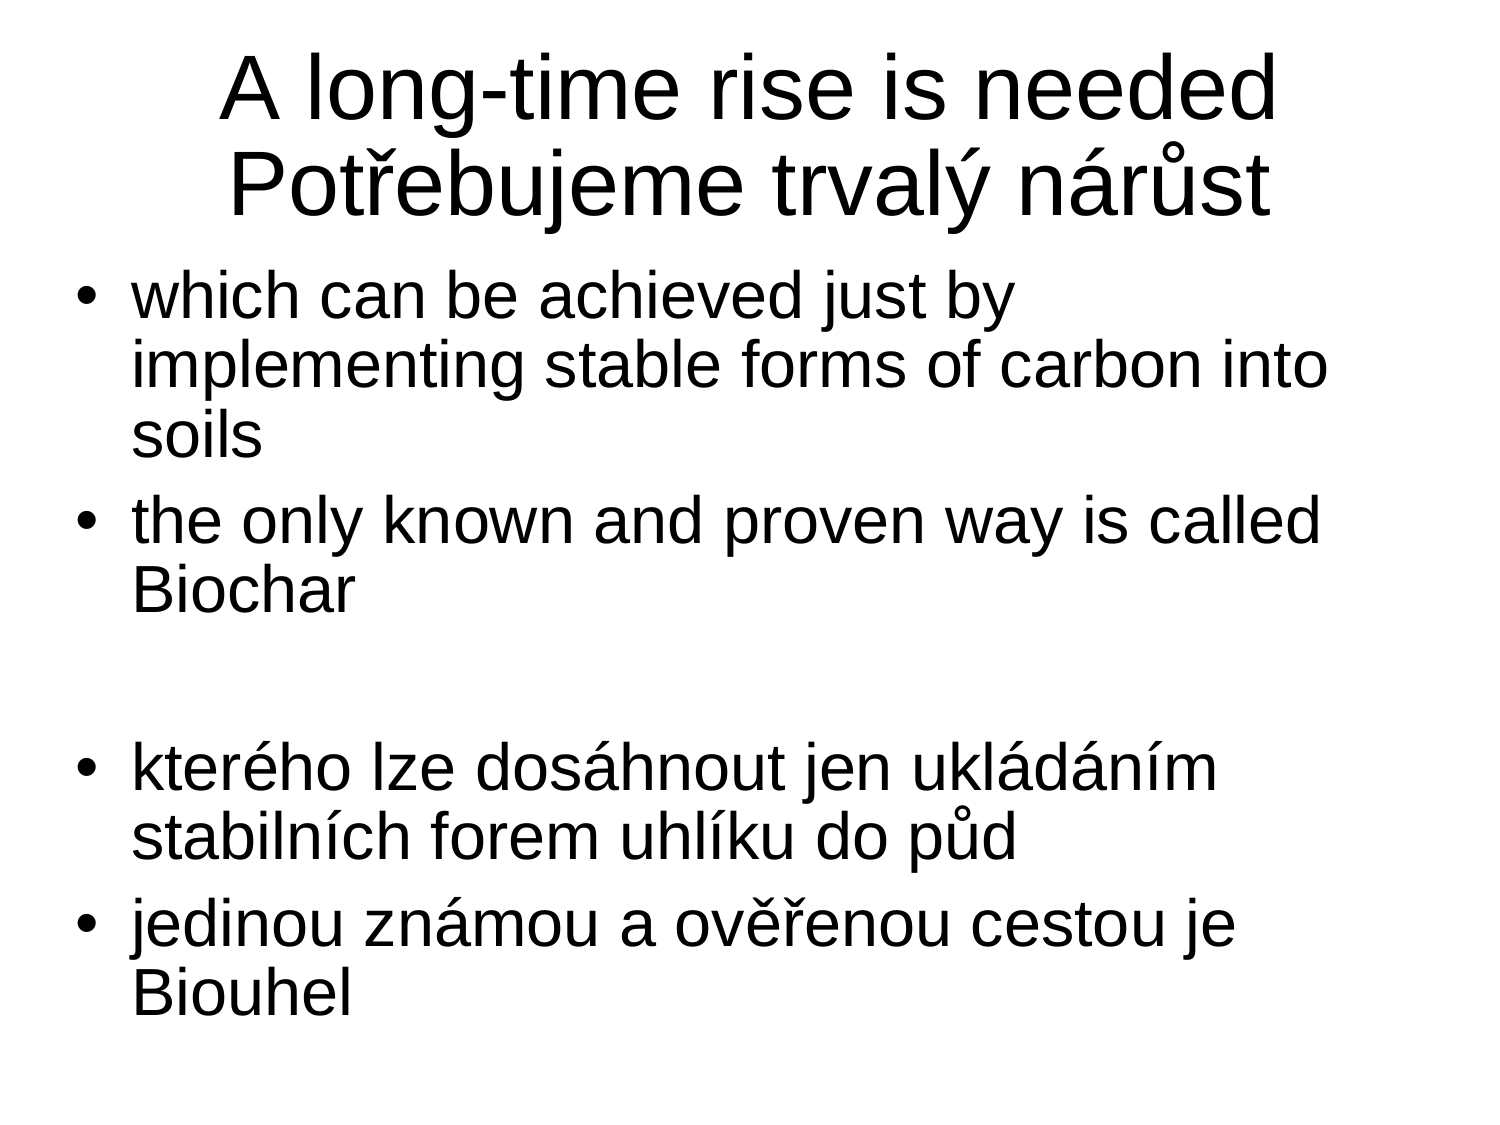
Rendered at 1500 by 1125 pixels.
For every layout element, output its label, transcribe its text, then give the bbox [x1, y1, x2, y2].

list which can be achieved just by implementing stable forms of carbon into soils the only known and proven way is called Biochar kterého lze dosáhnout jen ukládáním stabilních forem uhlíku do půd jedinou známou a ověřenou cestou je Biouhel [75, 262, 1425, 1035]
title A long-time rise is needed Potřebujeme trvalý nárůst [75, 21, 1425, 257]
